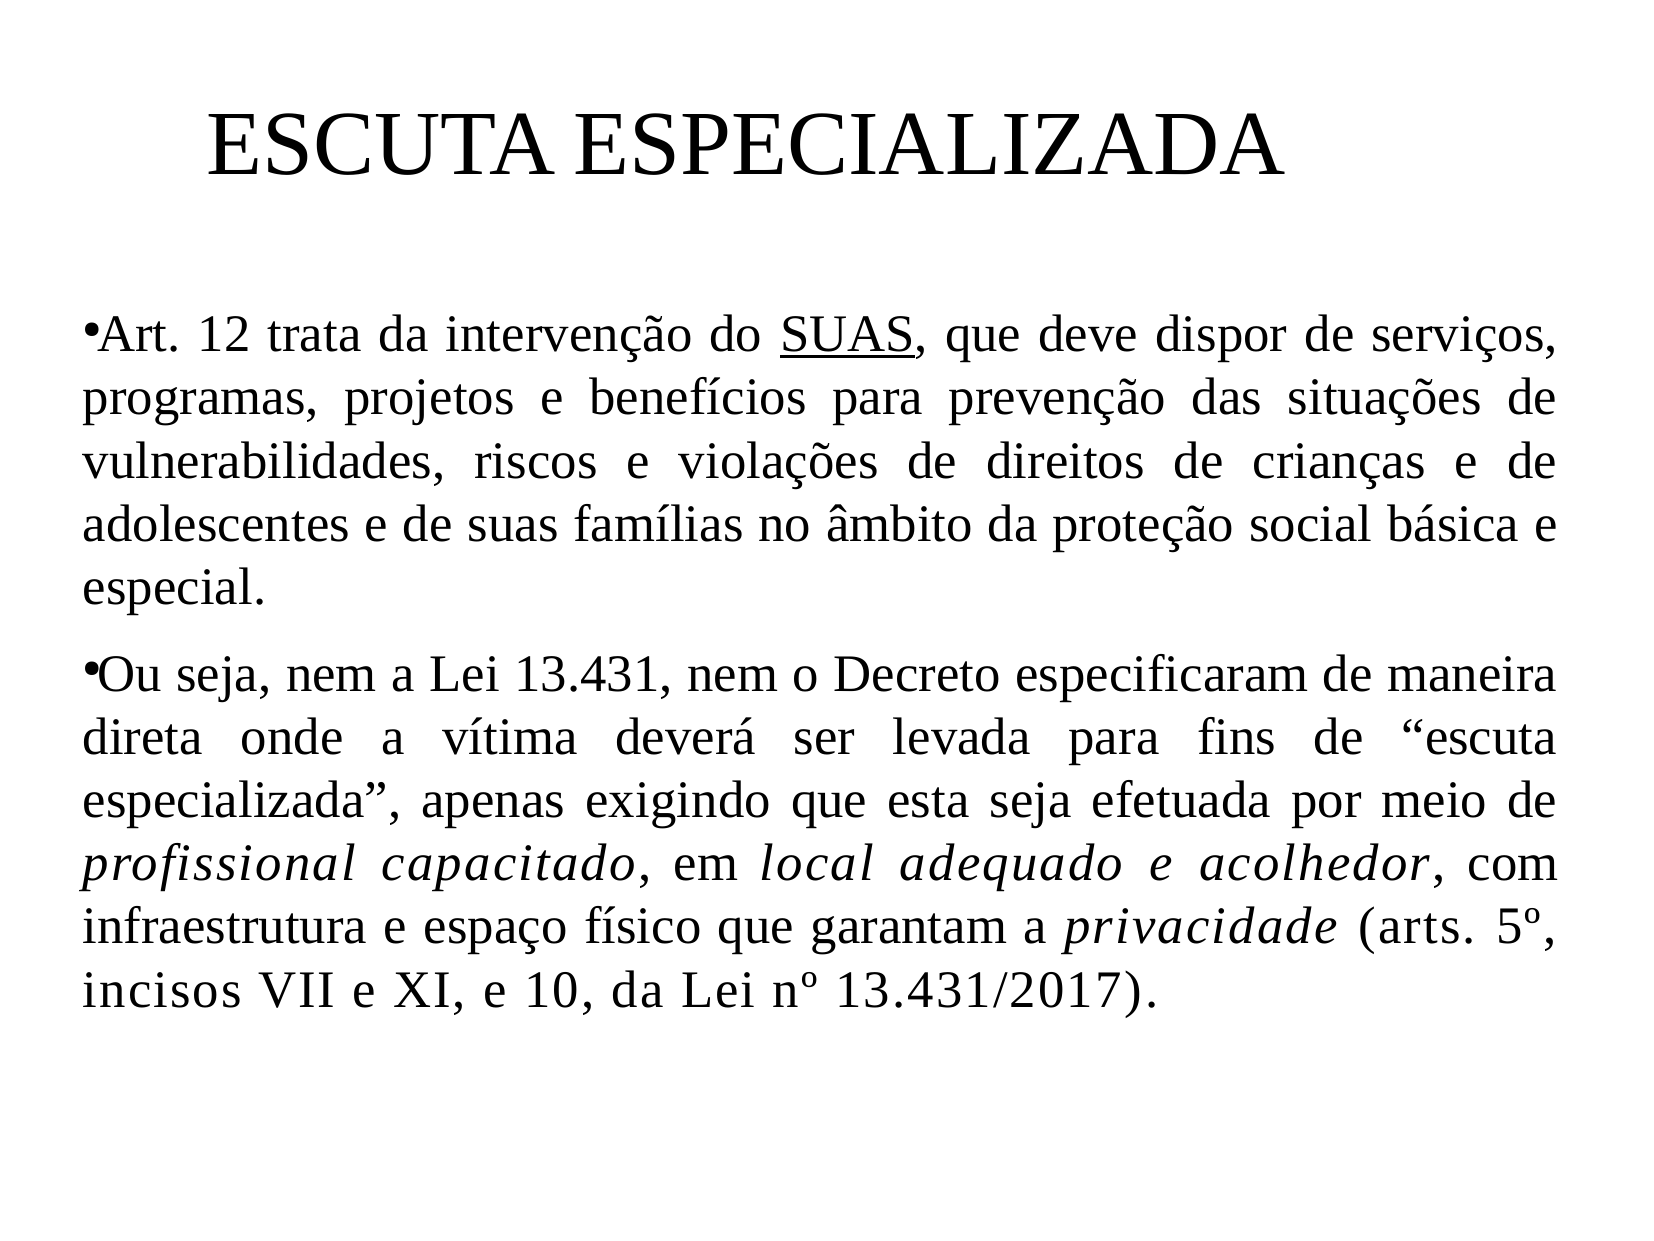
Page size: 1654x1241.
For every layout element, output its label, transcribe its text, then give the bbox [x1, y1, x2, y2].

title ESCUTA ESPECIALIZADA [82, 47, 1412, 229]
list Art. 12 trata da intervenção do SUAS, que deve dispor de serviços, programas, projetos e benefícios para prevenção das situações de vulnerabilidades, riscos e violações de direitos de crianças e de adolescentes e de suas famílias no âmbito da proteção social básica e especial. Ou seja, nem a Lei 13.431, nem o Decreto especificaram de maneira direta onde a vítima deverá ser levada para fins de “escuta especializada”, apenas exigindo que esta seja efetuada por meio de profissional capacitado, em local adequado e acolhedor, com infraestrutura e espaço físico que garantam a privacidade (arts. 5º, incisos VII e XI, e 10, da Lei nº 13.431/2017). [82, 299, 1571, 1019]
